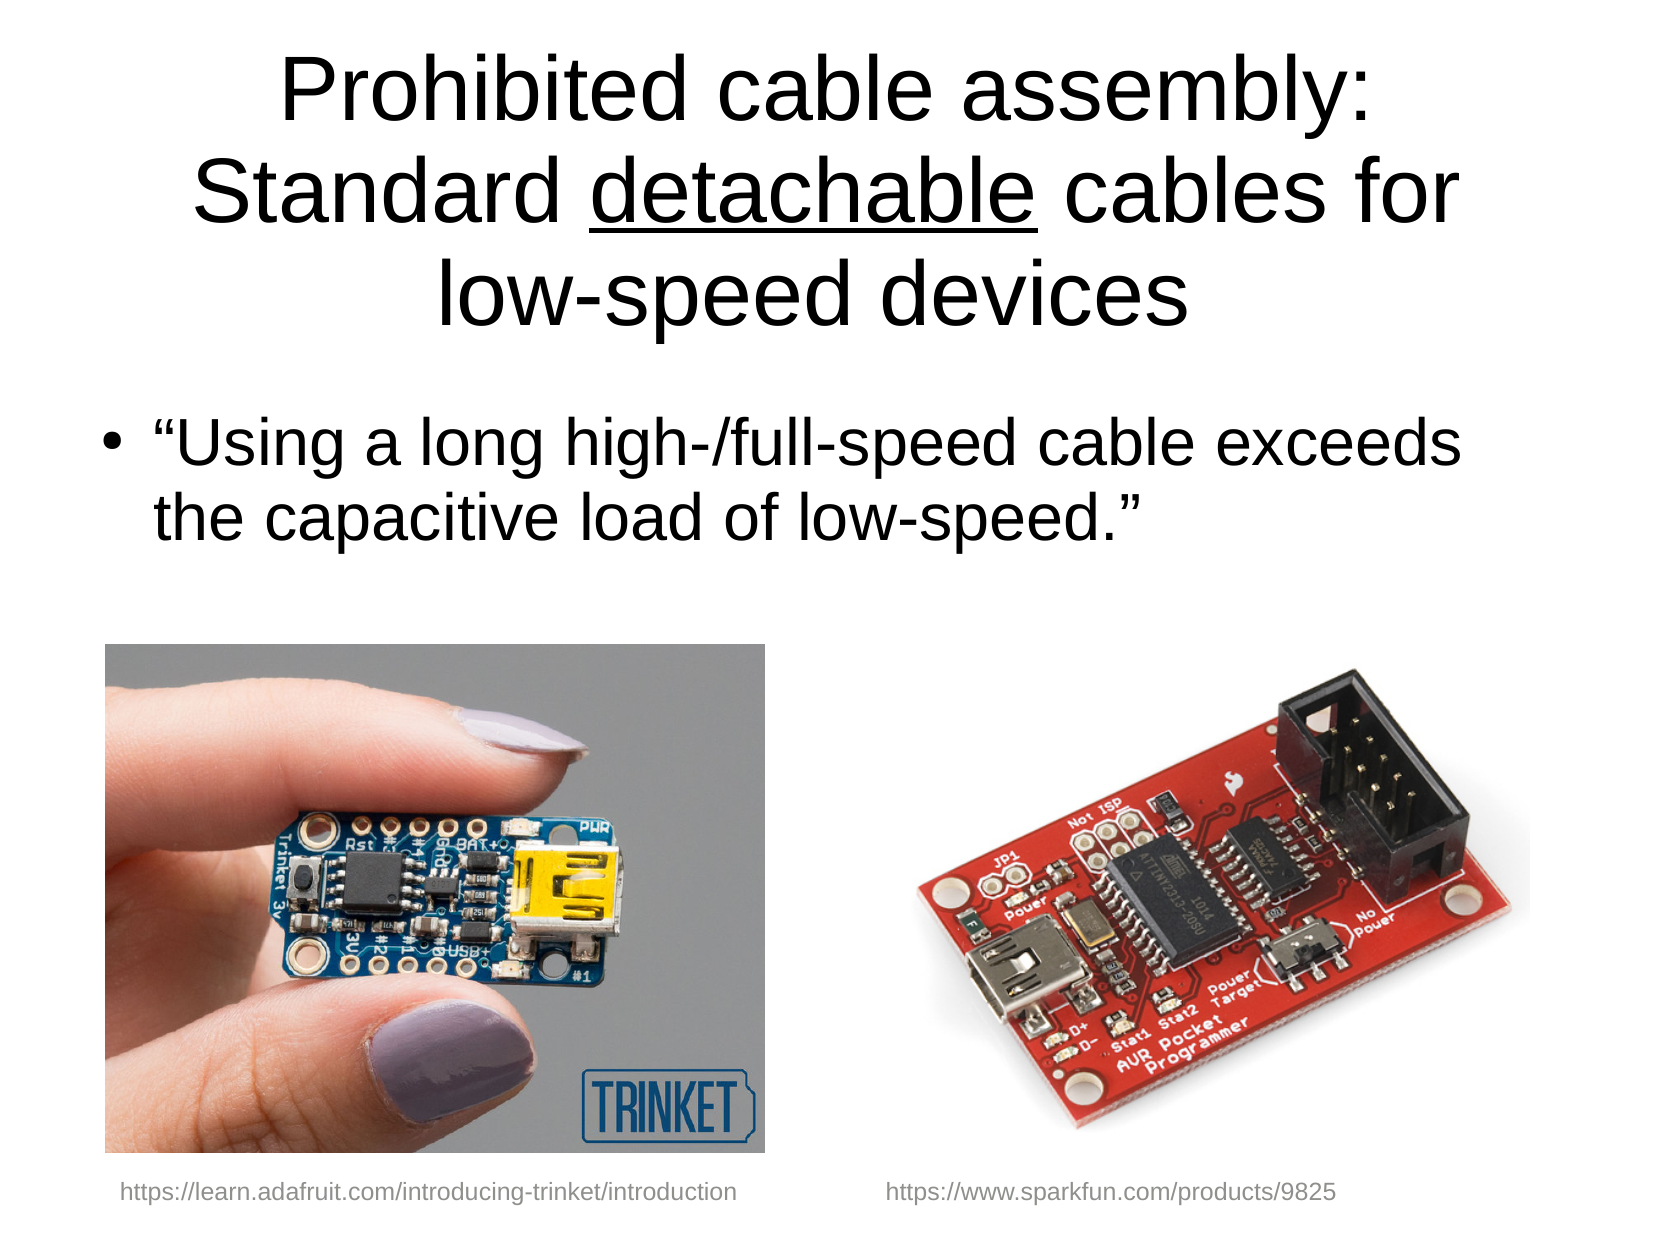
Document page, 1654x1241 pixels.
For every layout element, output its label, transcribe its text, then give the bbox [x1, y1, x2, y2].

text_box https://www.sparkfun.com/products/9825 [870, 1170, 1531, 1235]
picture [105, 644, 765, 1153]
text_box https://learn.adafruit.com/introducing-trinket/introduction [105, 1170, 765, 1231]
title Prohibited cable assembly: Standard detachable cables for low-speed devices [82, 37, 1571, 346]
picture [910, 660, 1531, 1143]
list “Using a long high-/full-speed cable exceeds the capacitive load of low-speed.” [82, 405, 1571, 586]
